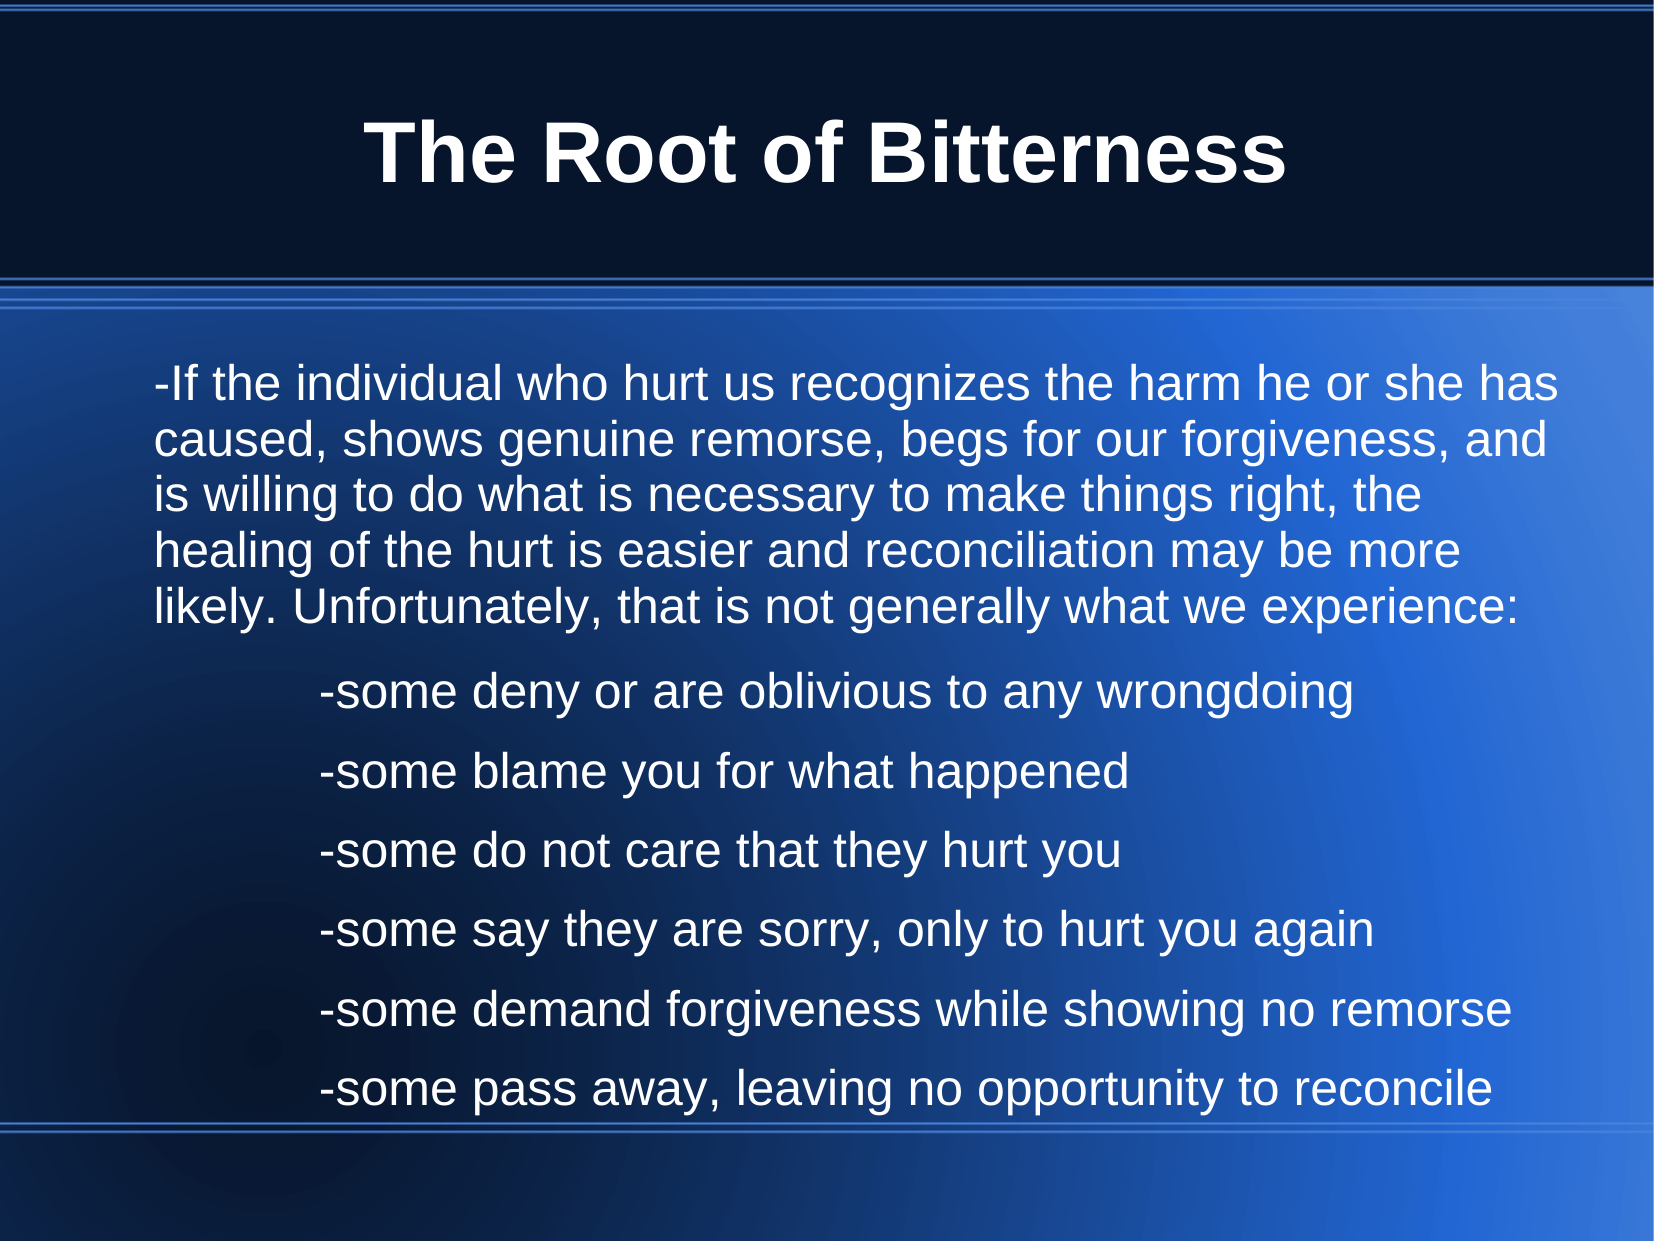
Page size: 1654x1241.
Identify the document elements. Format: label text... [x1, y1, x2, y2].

list -If the individual who hurt us recognizes the harm he or she has caused, shows genuine remorse, begs for our forgiveness, and is willing to do what is necessary to make things right, the healing of the hurt is easier and reconciliation may be more likely. Unfortunately, that is not generally what we experience: -some deny or are oblivious to any wrongdoing -some blame you for what happened -some do not care that they hurt you -some say they are sorry, only to hurt you again -some demand forgiveness while showing no remorse -some pass away, leaving no opportunity to reconcile [82, 355, 1571, 1196]
title The Root of Bitterness [82, 49, 1571, 257]
picture [0, 0, 1654, 1241]
